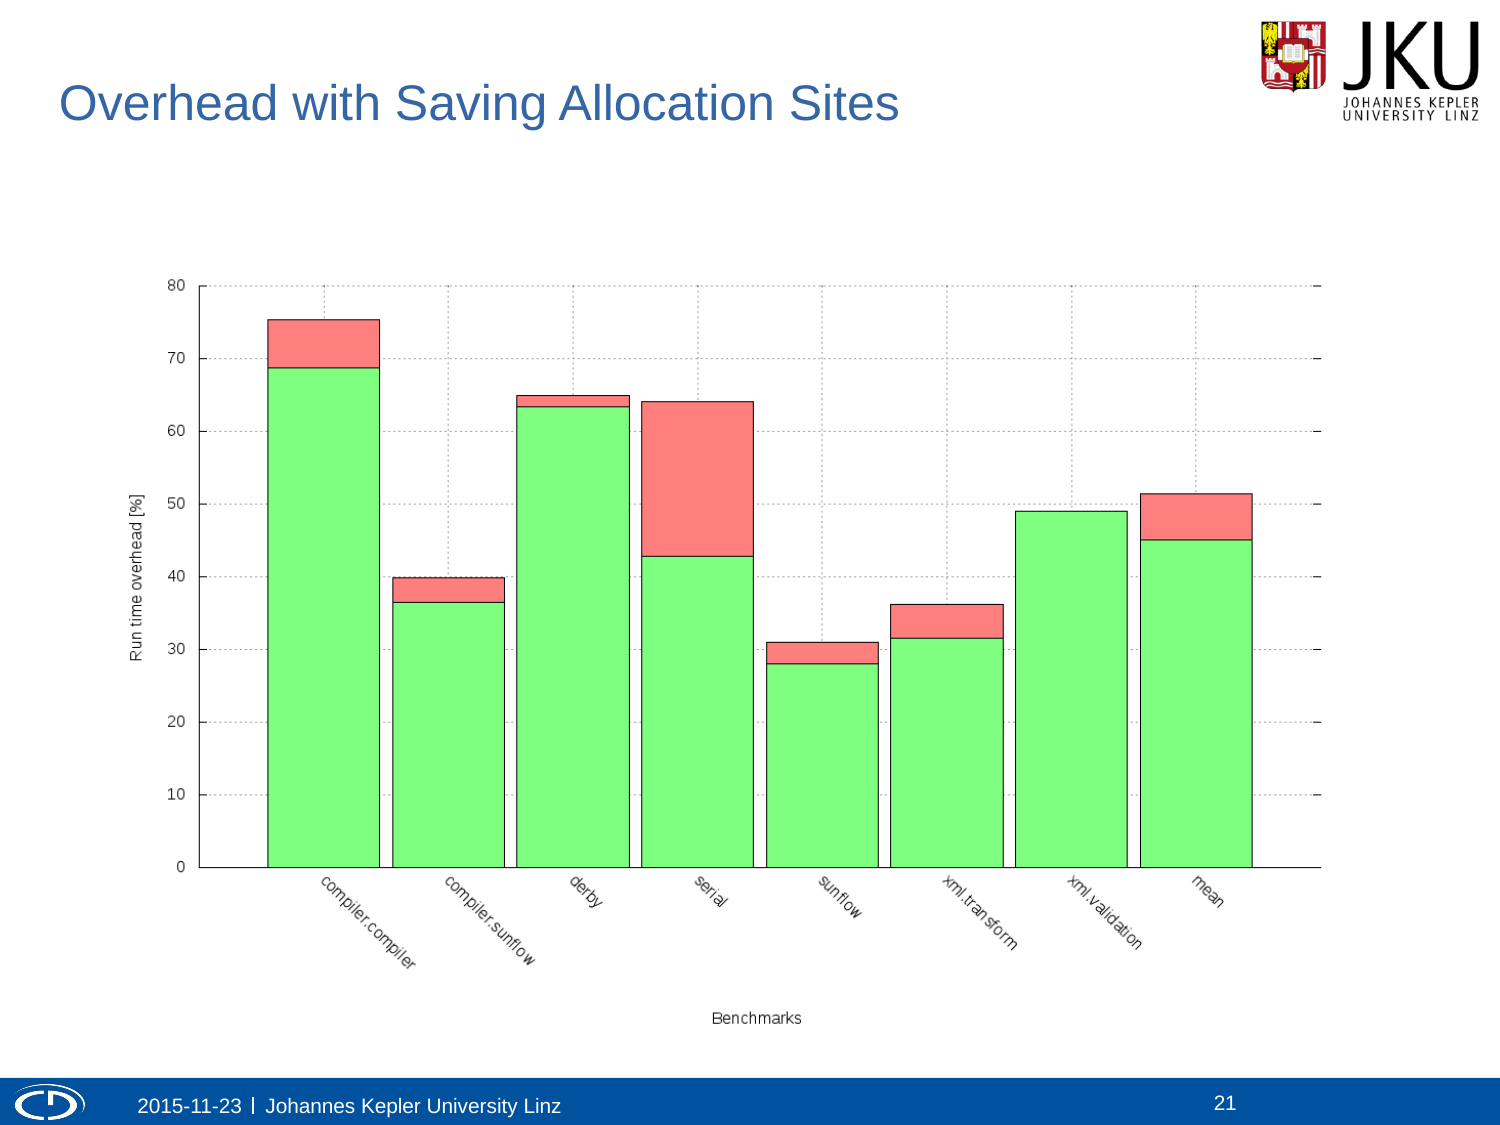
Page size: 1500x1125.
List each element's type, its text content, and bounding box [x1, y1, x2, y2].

picture [123, 265, 1352, 1033]
title Overhead with Saving Allocation Sites [58, 58, 1004, 148]
picture [11, 1077, 88, 1125]
picture [1249, 7, 1495, 129]
